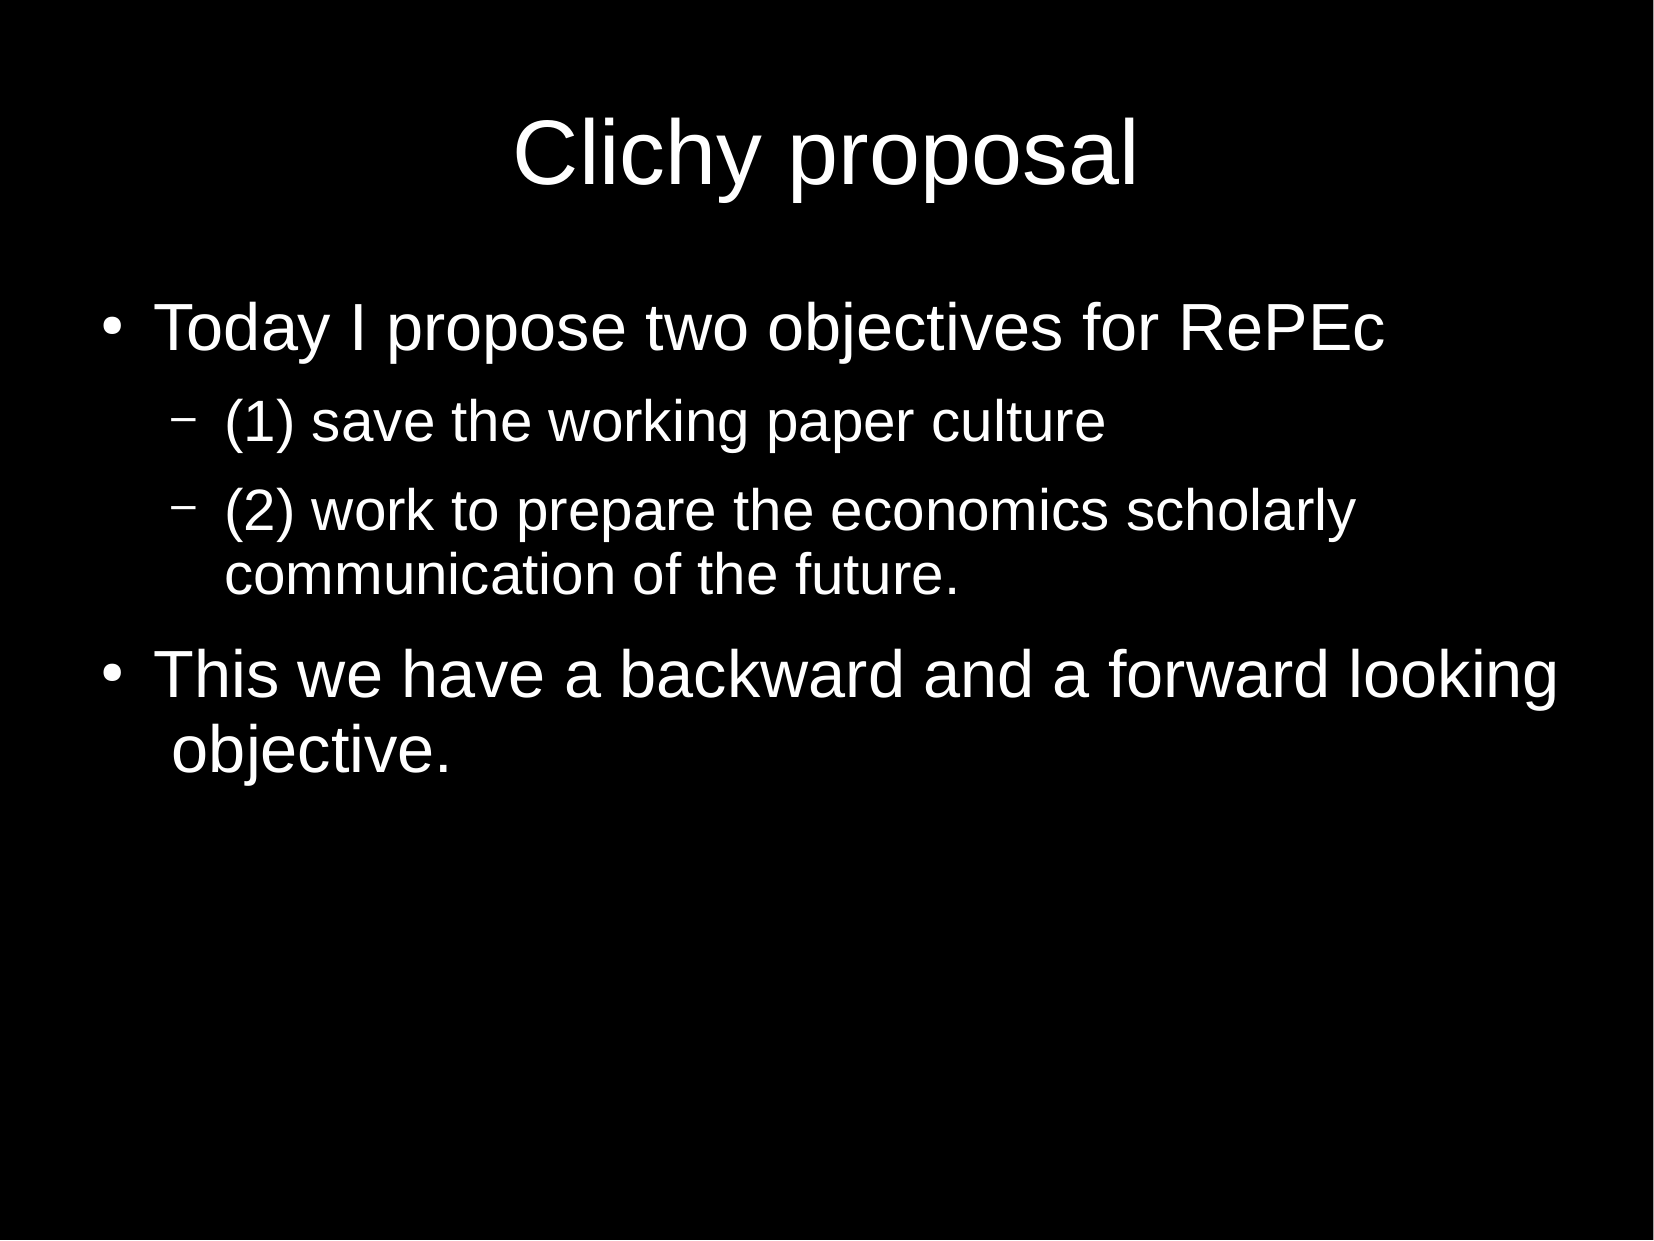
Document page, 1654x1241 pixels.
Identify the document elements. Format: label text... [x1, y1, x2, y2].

title Clichy proposal [82, 49, 1571, 257]
list Today I propose two objectives for RePEc (1) save the working paper culture (2) work to prepare the economics scholarly communication of the future. This we have a backward and a forward looking objective. [82, 290, 1571, 1010]
